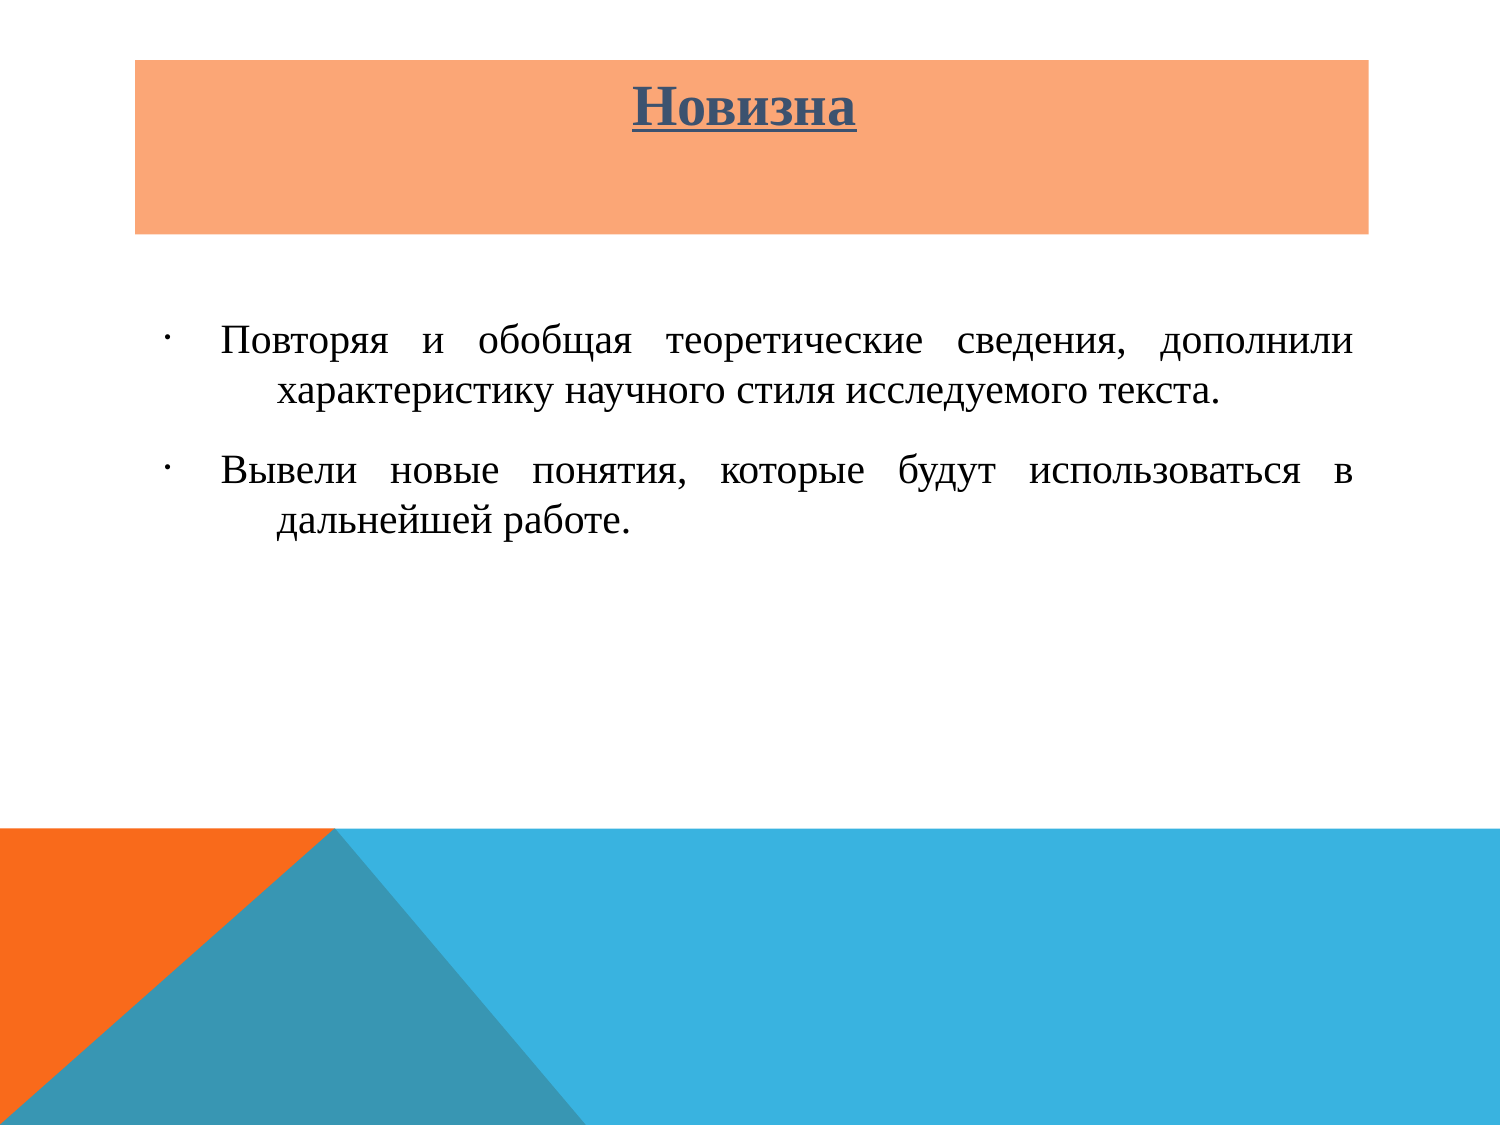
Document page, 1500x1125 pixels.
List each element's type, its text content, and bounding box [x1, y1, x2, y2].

title Новизна [135, 60, 1369, 235]
list Повторяя и обобщая теоретические сведения, дополнили характеристику научного стиля исследуемого текста. Вывели новые понятия, которые будут использоваться в дальнейшей работе. [135, 304, 1369, 768]
